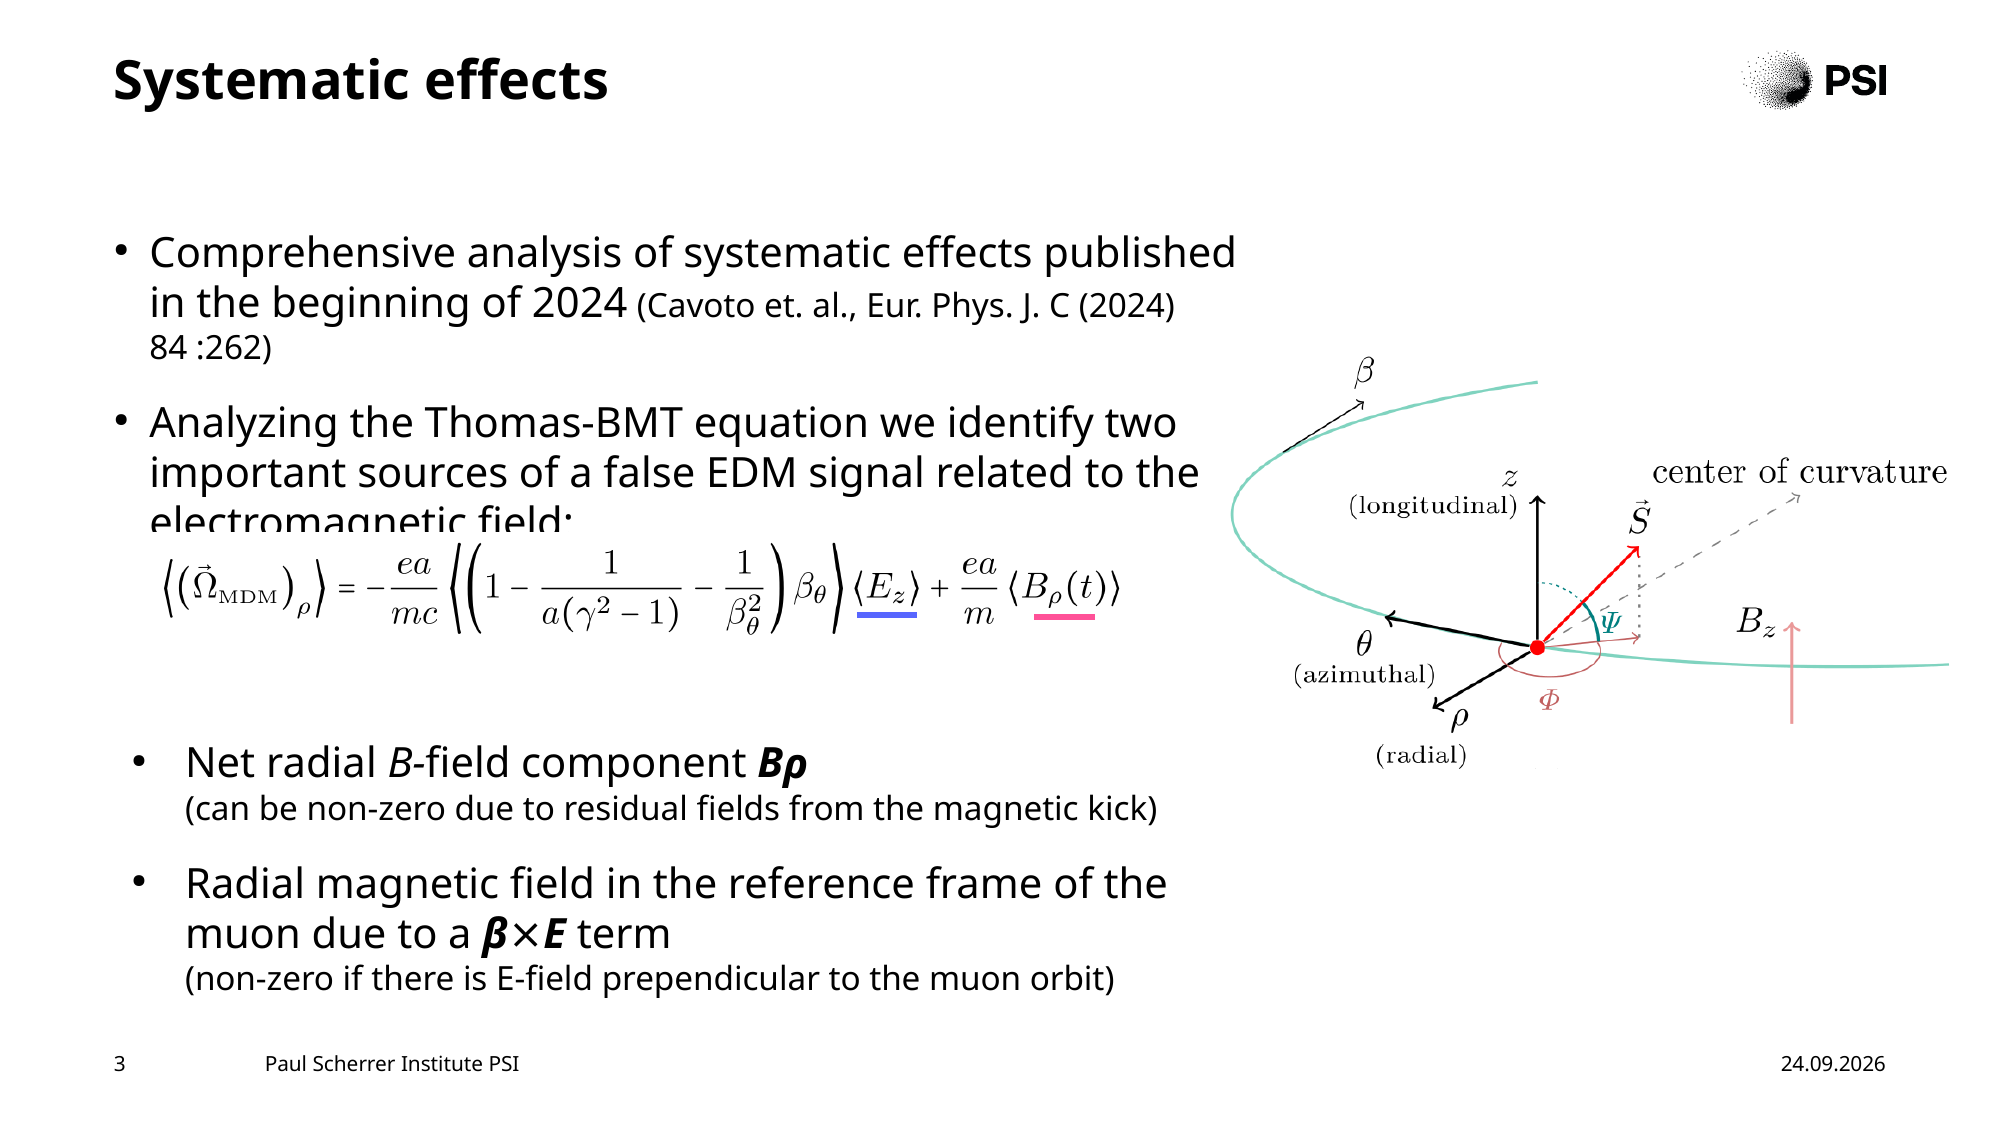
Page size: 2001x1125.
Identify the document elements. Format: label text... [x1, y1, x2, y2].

picture [133, 532, 1124, 646]
title Systematic effects [114, 45, 1585, 179]
list Comprehensive analysis of systematic effects published in the beginning of 2024 (Cavoto et. al., Eur. Phys. J. C (2024) 84 :262) Analyzing the Thomas-BMT equation we identify two important sources of a false EDM signal related to the electromagnetic field: Net radial B-field component Bρ (can be non-zero due to residual fields from the magnetic kick) Radial magnetic field in the reference frame of the muon due to a β⨯E term (non-zero if there is E-field prependicular to the muon orbit) [114, 225, 1280, 1000]
picture [1202, 322, 1962, 769]
